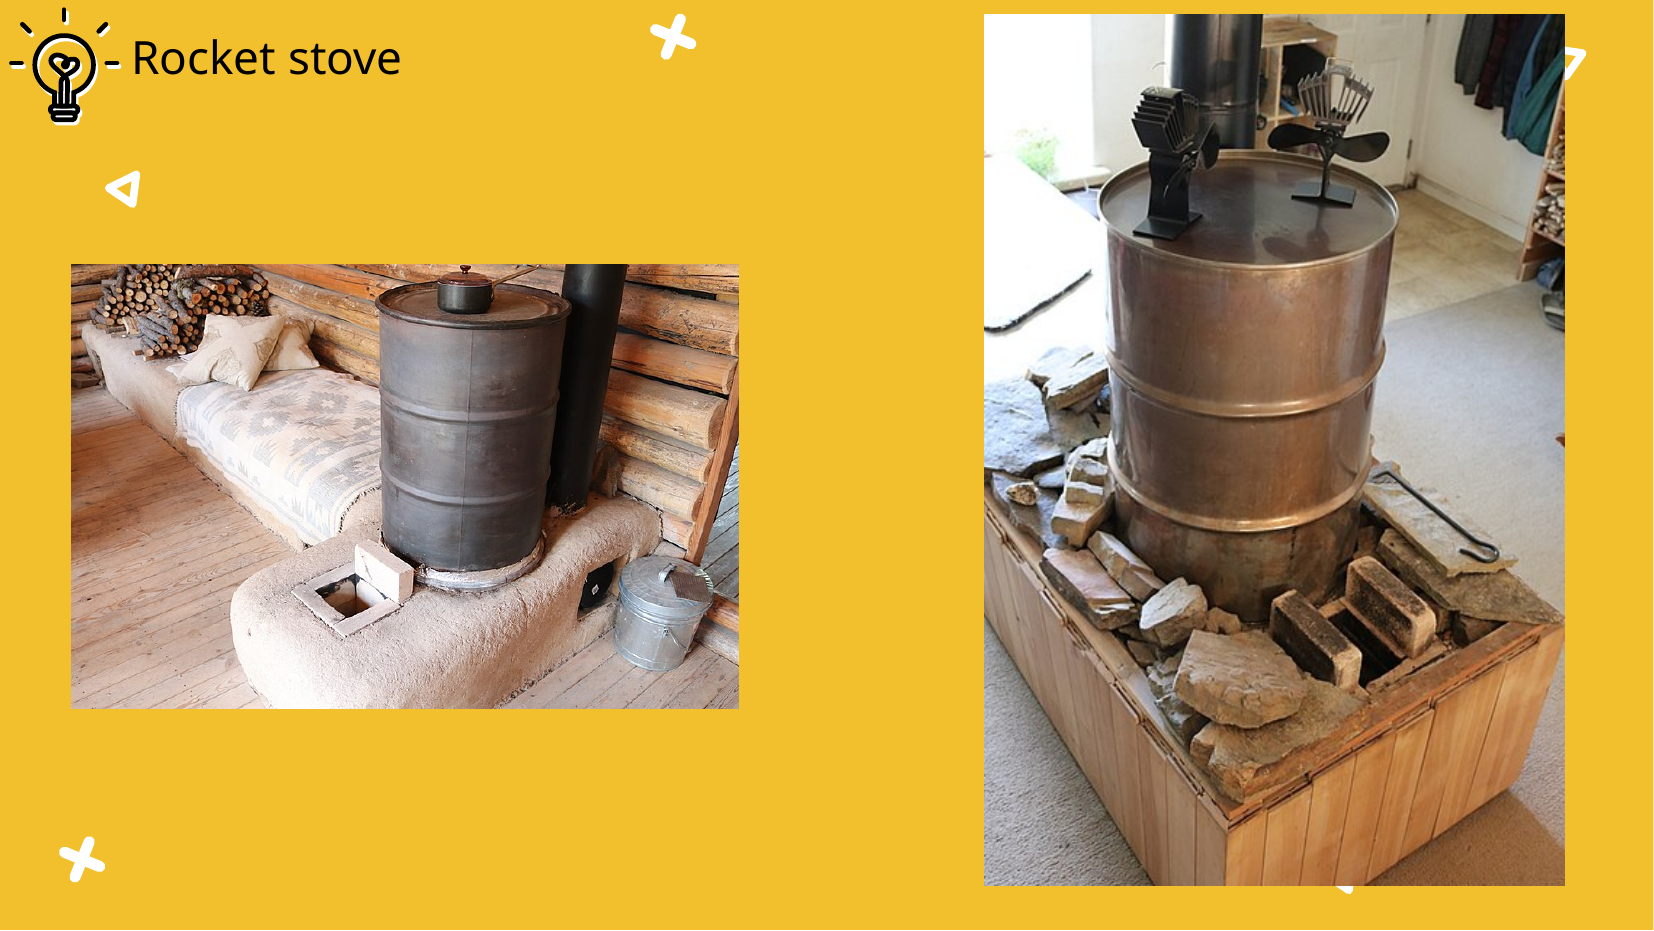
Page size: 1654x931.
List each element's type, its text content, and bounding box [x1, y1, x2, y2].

picture [984, 14, 1565, 886]
picture [71, 264, 739, 709]
title Rocket stove [131, 0, 827, 120]
